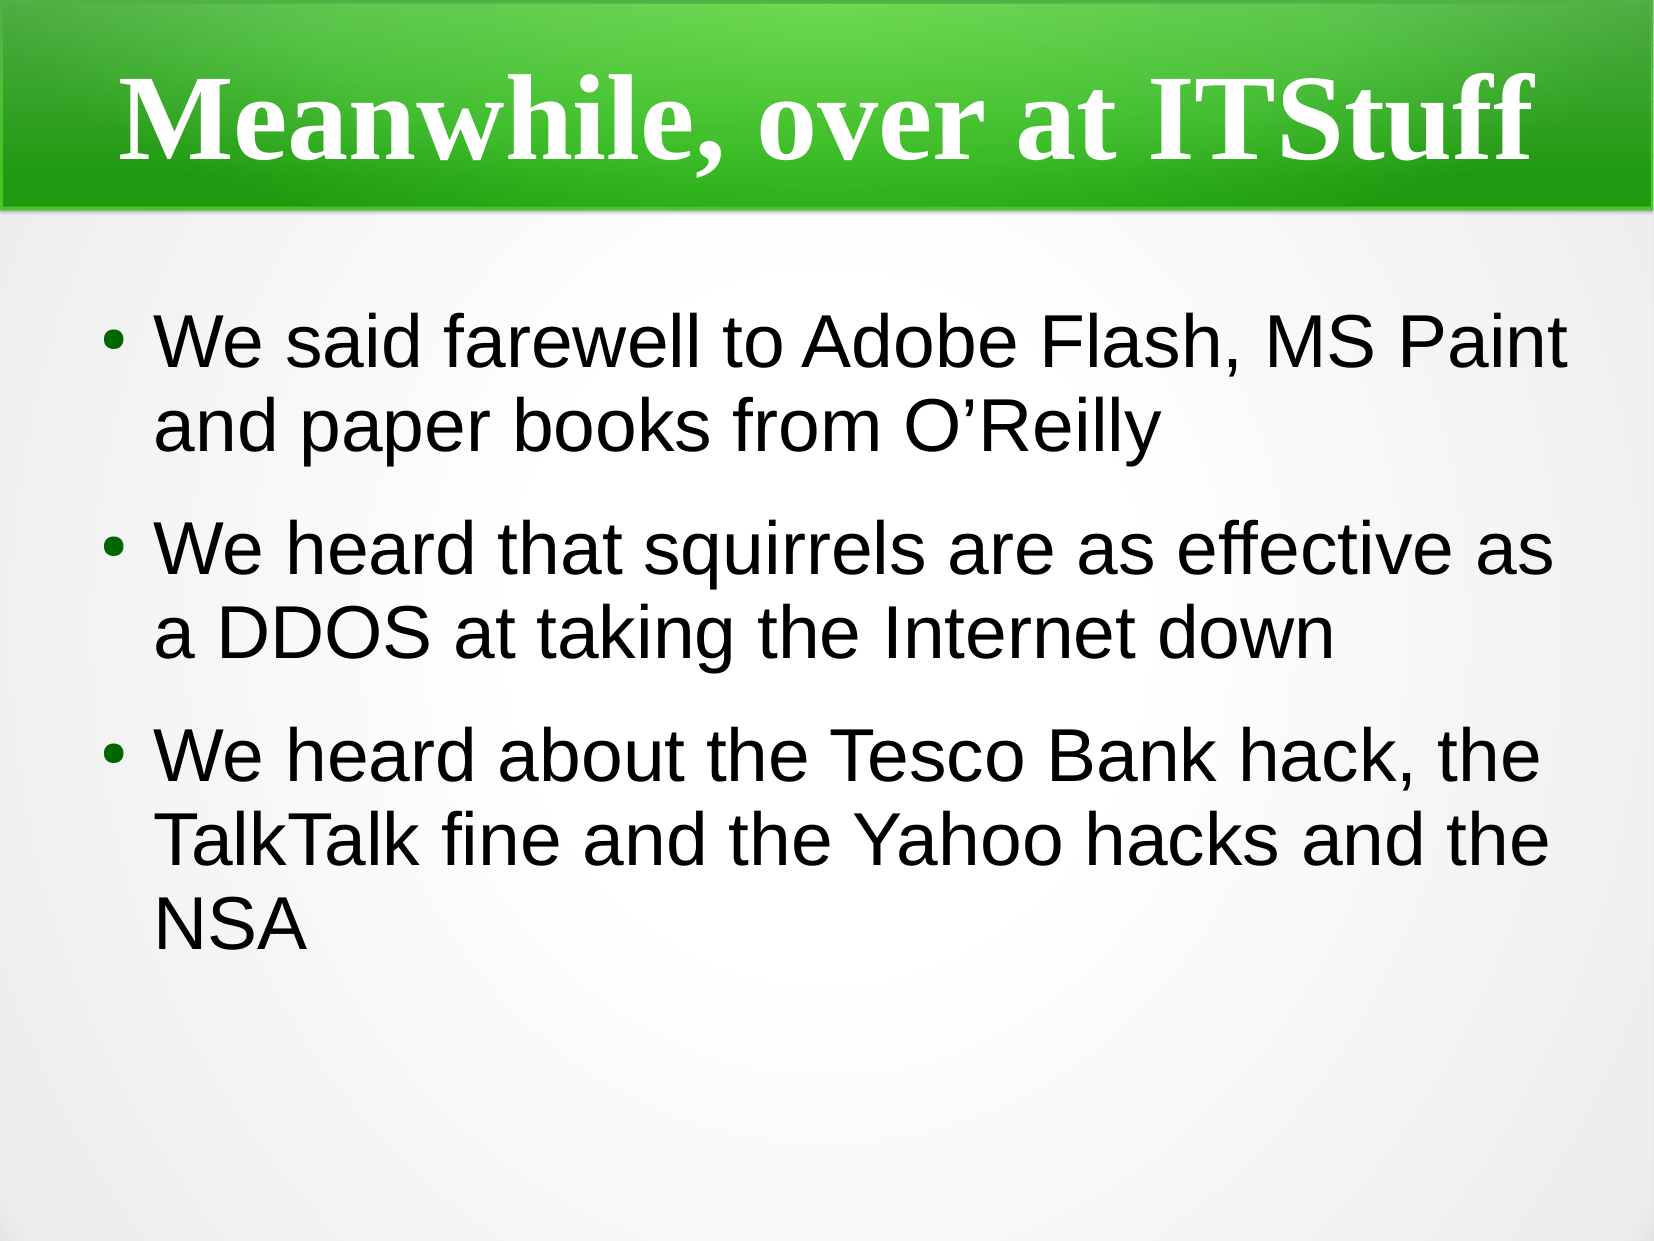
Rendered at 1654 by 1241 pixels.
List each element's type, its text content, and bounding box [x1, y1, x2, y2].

title Meanwhile, over at ITStuff [82, 29, 1571, 208]
list We said farewell to Adobe Flash, MS Paint and paper books from O’Reilly We heard that squirrels are as effective as a DDOS at taking the Internet down We heard about the Tesco Bank hack, the TalkTalk fine and the Yahoo hacks and the NSA [82, 299, 1571, 1019]
